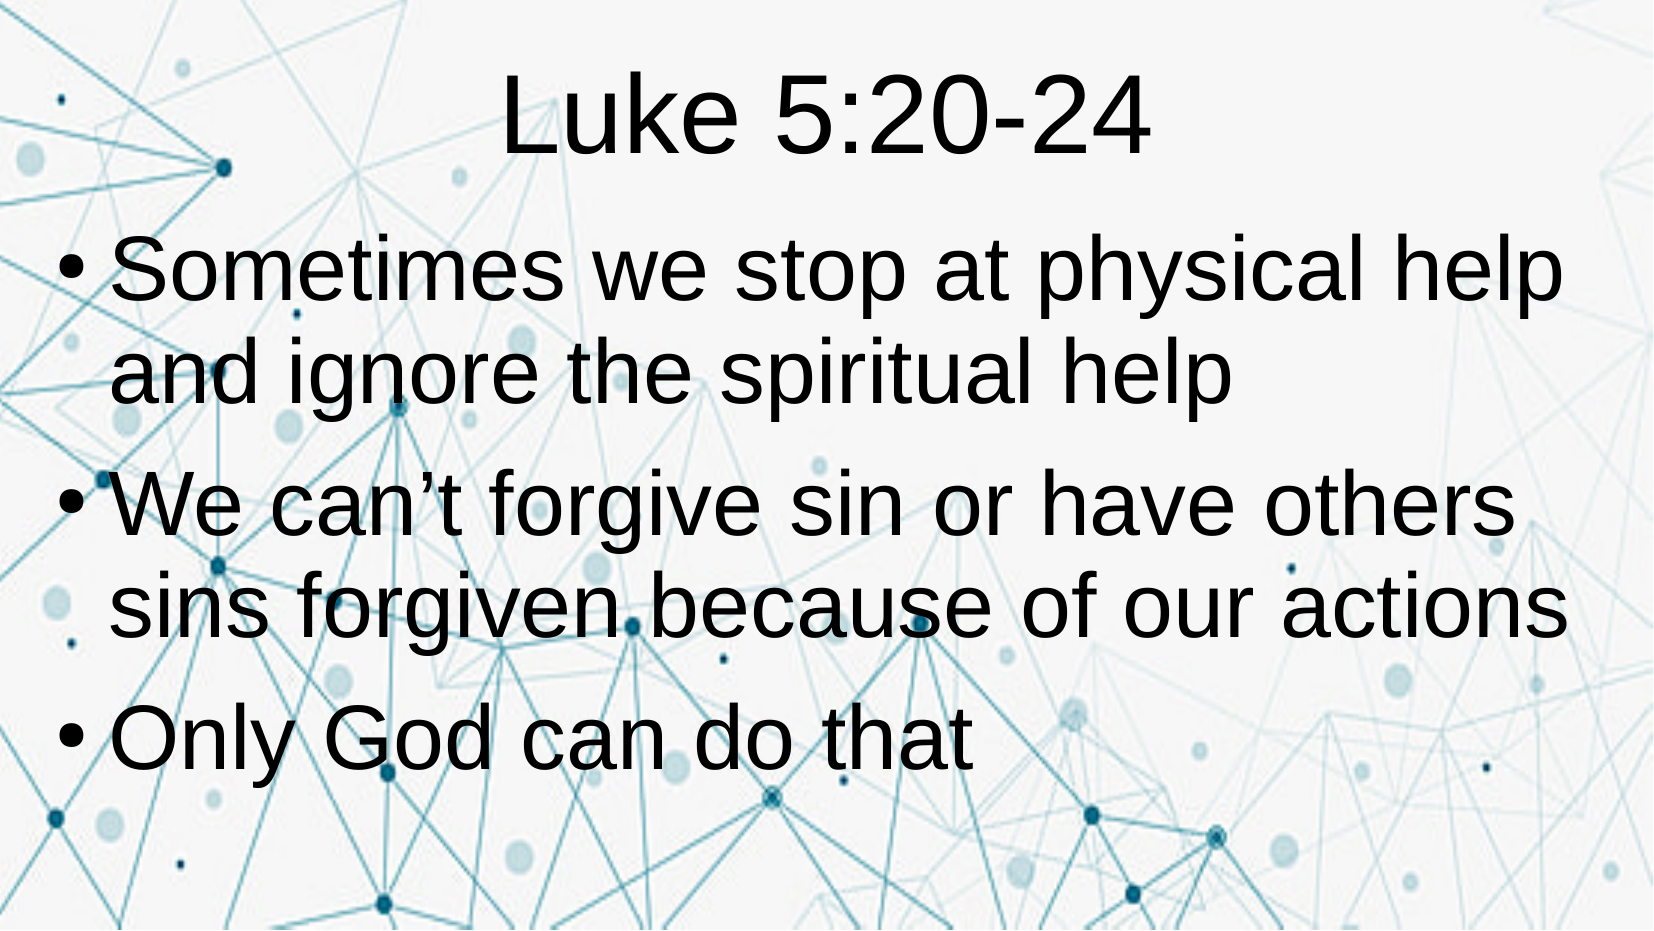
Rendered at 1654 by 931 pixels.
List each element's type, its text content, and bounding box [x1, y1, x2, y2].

picture [0, 0, 1654, 930]
list Sometimes we stop at physical help and ignore the spiritual help We can’t forgive sin or have others sins forgiven because of our actions Only God can do that [37, 217, 1613, 901]
title Luke 5:20-24 [82, 37, 1571, 193]
